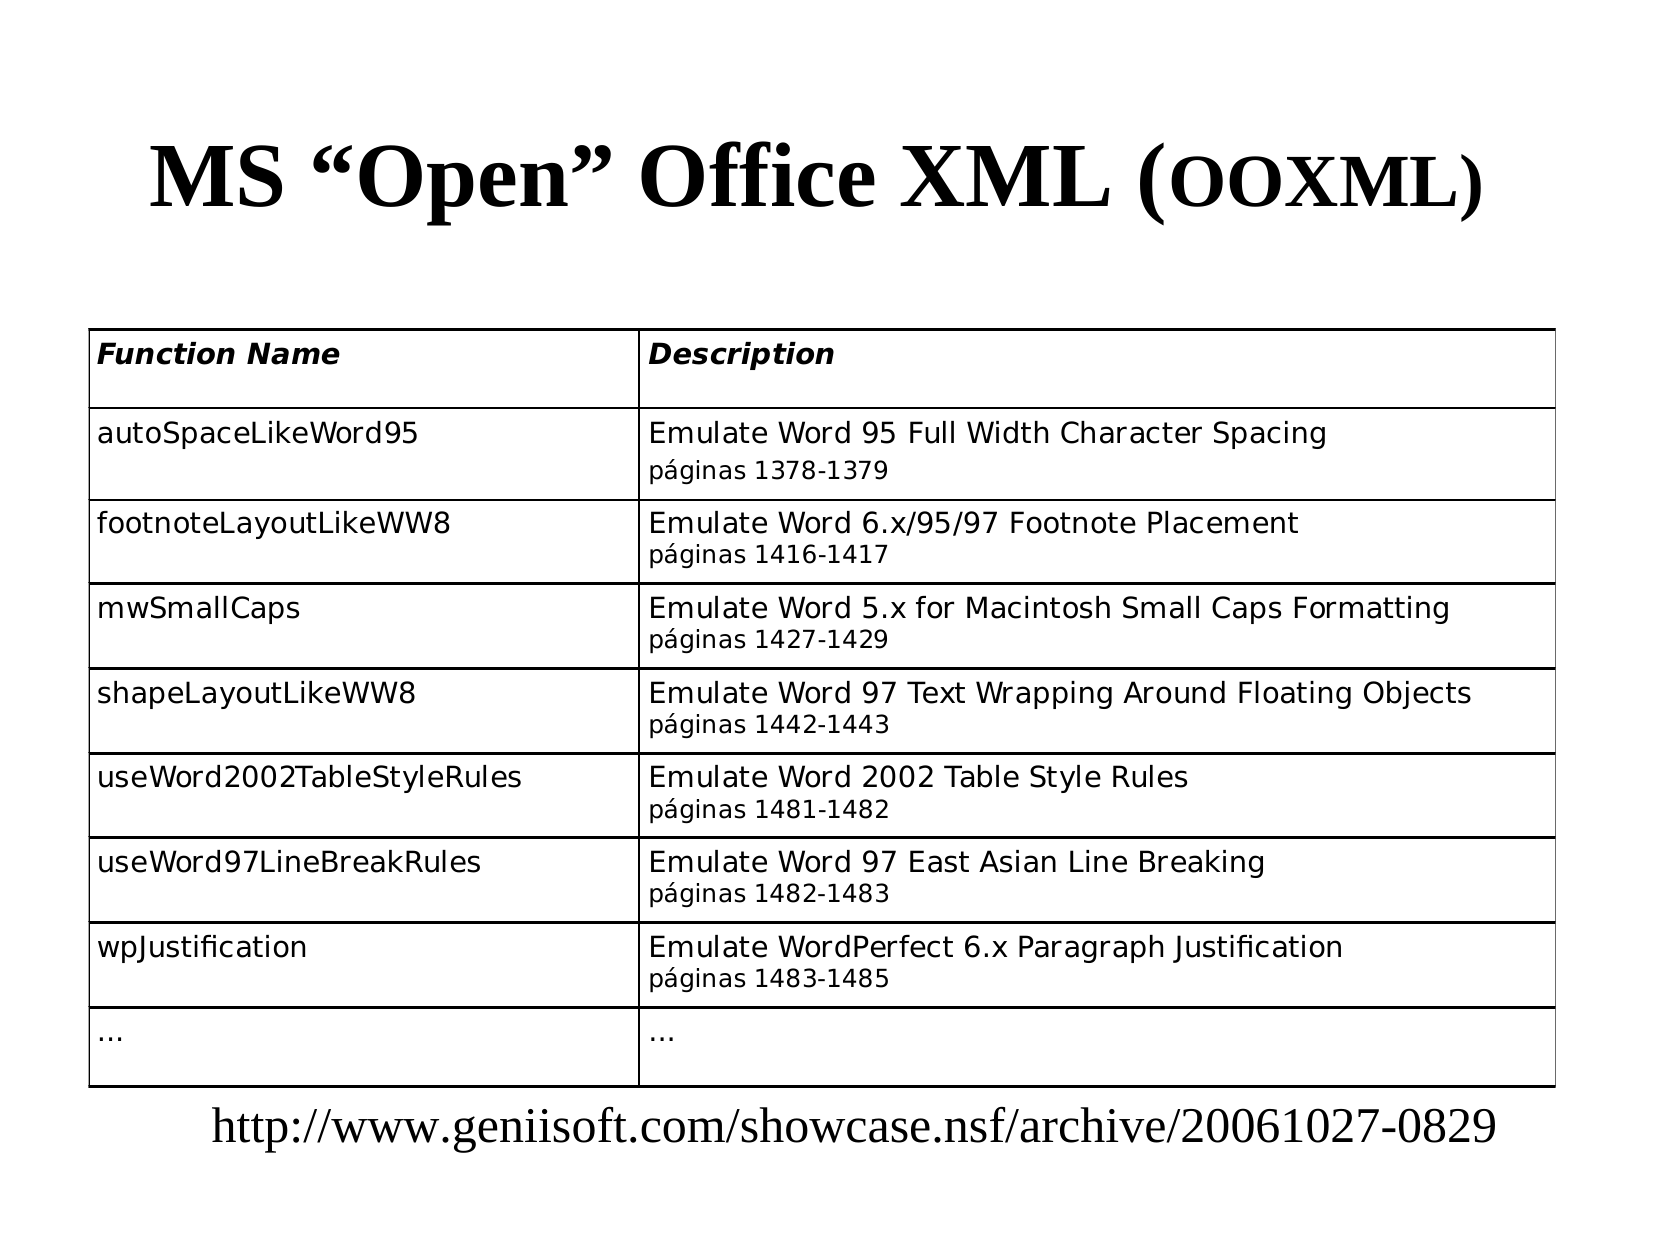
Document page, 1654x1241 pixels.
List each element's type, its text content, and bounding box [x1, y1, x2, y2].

title MS “Open” Office XML (OOXML) [72, 81, 1562, 269]
chart [88, 299, 1556, 1100]
text_box http://www.geniisoft.com/showcase.nsf/archive/20061027-0829 [211, 1097, 1499, 1159]
